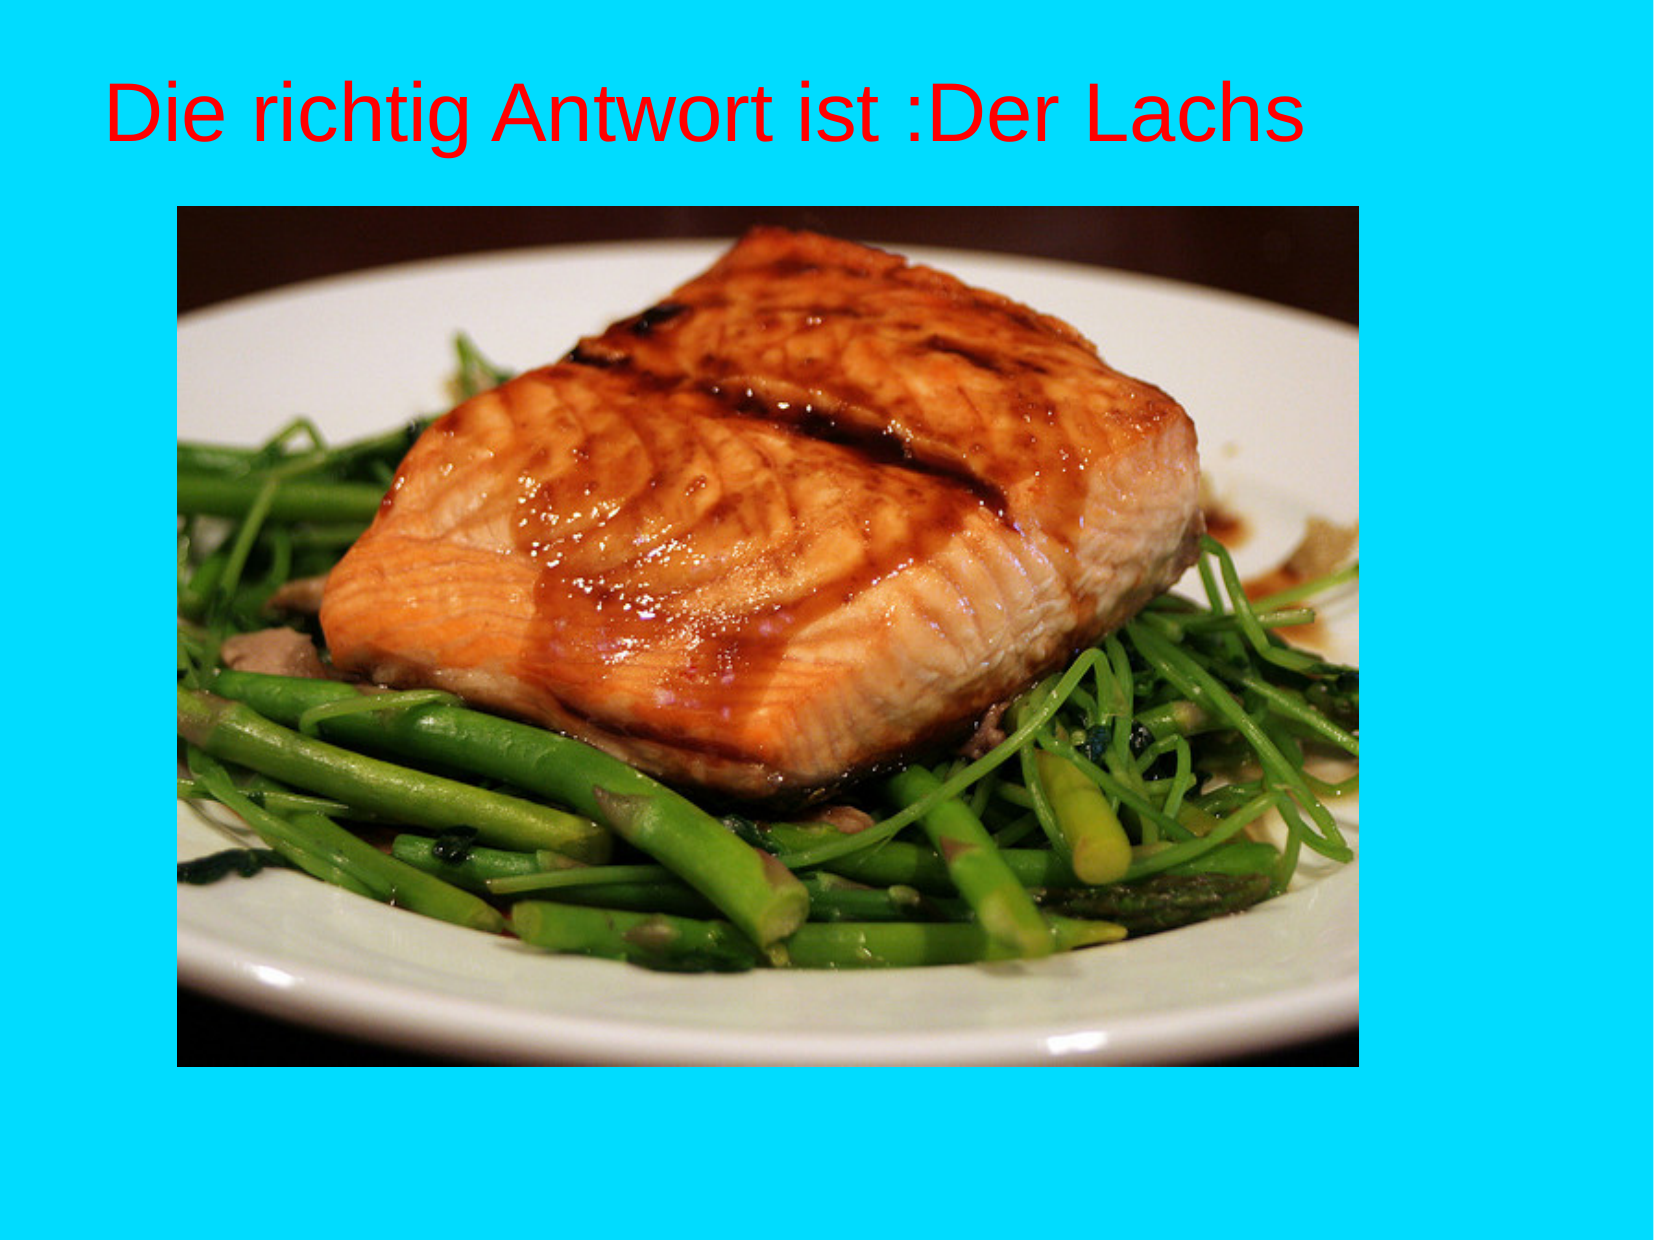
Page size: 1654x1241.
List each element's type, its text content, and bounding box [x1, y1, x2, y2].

picture [177, 206, 1359, 1067]
text_box Die richtig Antwort ist :Der Lachs [88, 59, 1654, 167]
